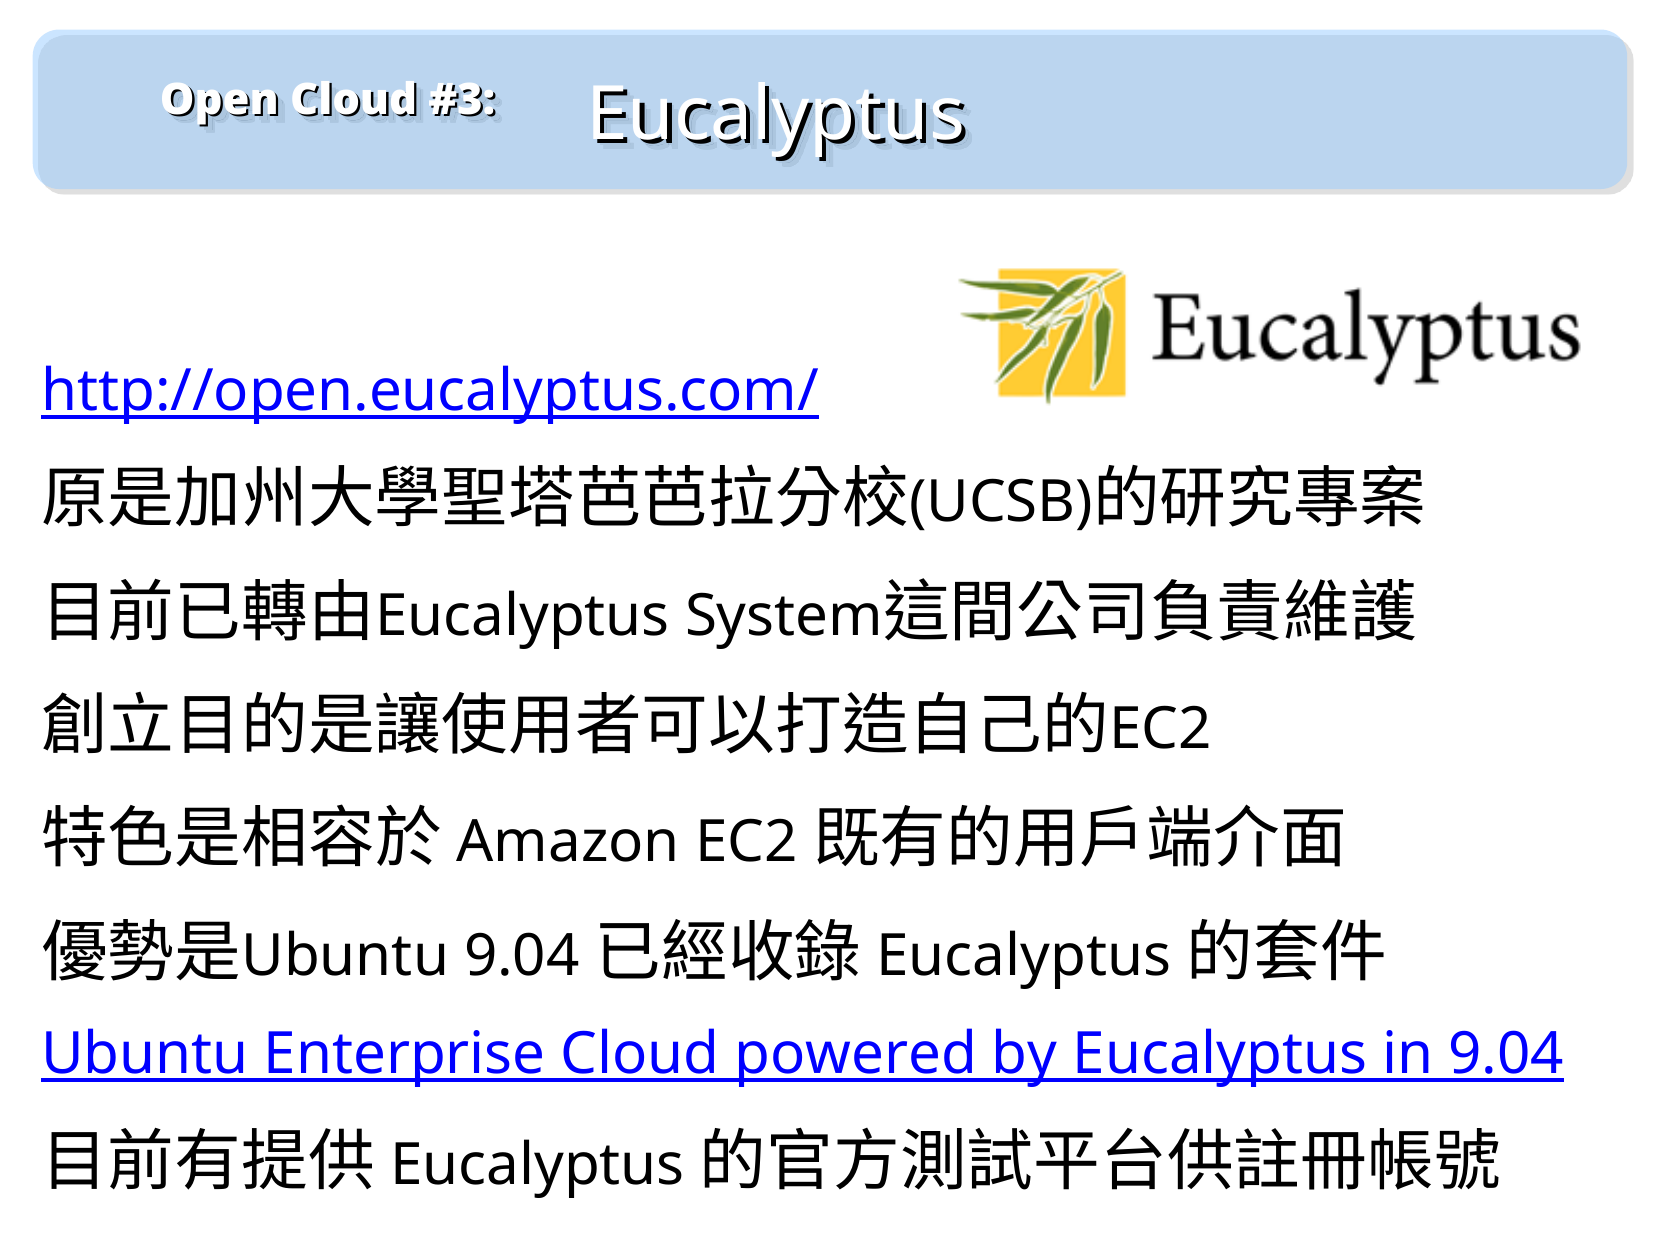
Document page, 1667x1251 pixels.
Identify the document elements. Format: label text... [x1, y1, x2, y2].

picture [957, 267, 1583, 348]
list http://open.eucalyptus.com/ 原是加州大學聖塔芭芭拉分校(UCSB)的研究專案 目前已轉由Eucalyptus System這間公司負責維護 創立目的是讓使用者可以打造自己的EC2 特色是相容於 Amazon EC2 既有的用戶端介面 優勢是Ubuntu 9.04 已經收錄 Eucalyptus 的套件 Ubuntu Enterprise Cloud powered by Eucalyptus in 9.04 目前有提供 Eucalyptus 的官方測試平台供註冊帳號 [41, 348, 1607, 1093]
text_box Open Cloud #3: Eucalyptus [32, 29, 1628, 190]
